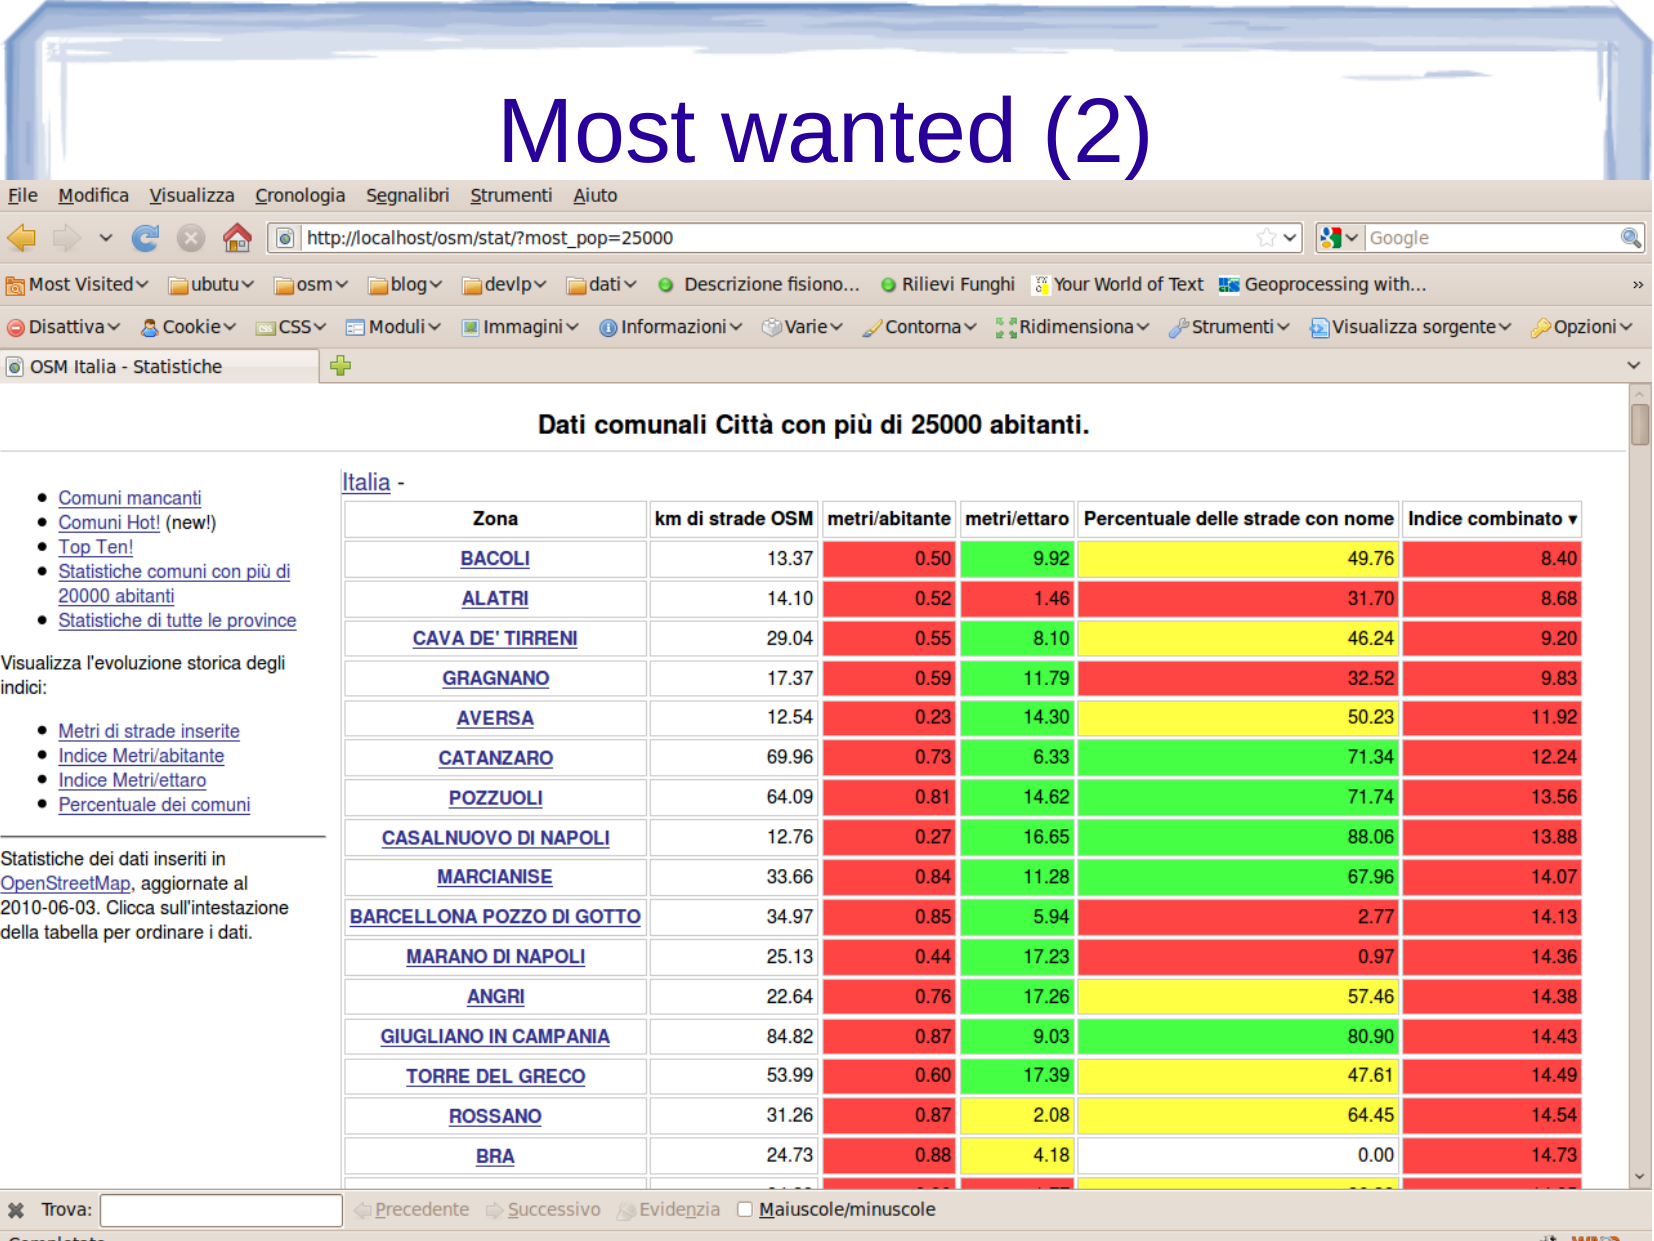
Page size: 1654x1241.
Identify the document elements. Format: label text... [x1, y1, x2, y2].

picture [0, 0, 1654, 1241]
title Most wanted (2) [82, 33, 1571, 180]
